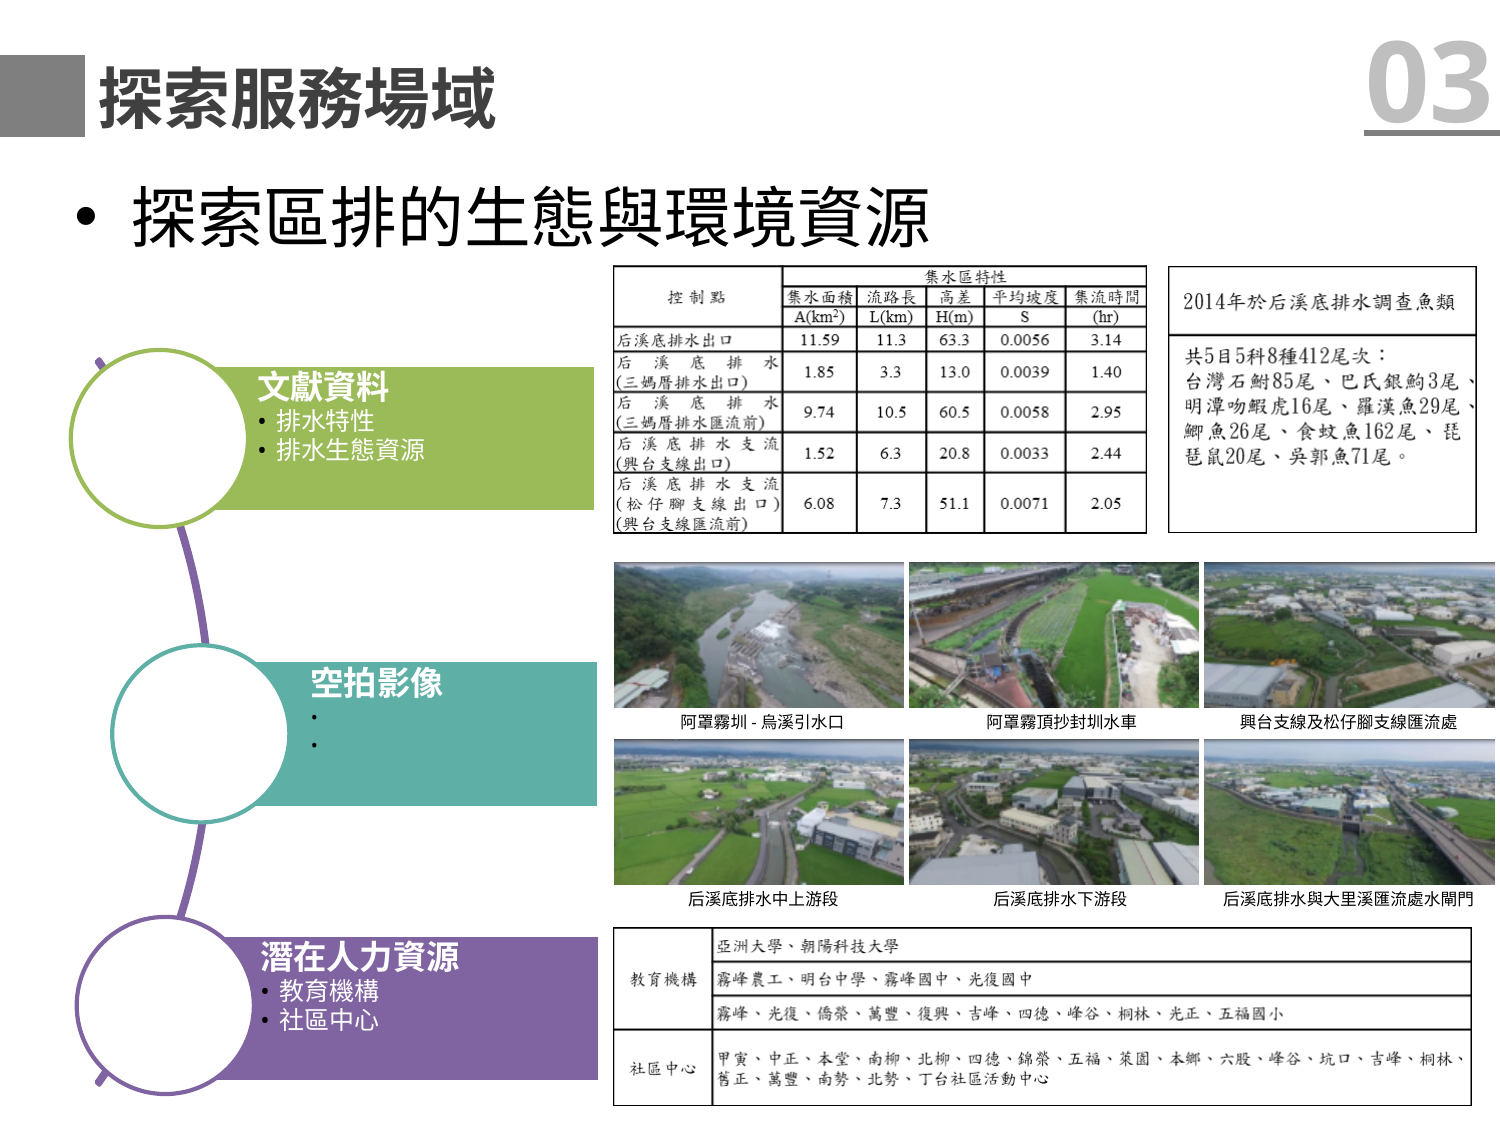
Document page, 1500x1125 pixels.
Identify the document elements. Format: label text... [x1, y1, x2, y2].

picture [614, 739, 904, 885]
text_box 后溪底排水與大里溪匯流處水閘門 [1208, 881, 1490, 917]
text_box 阿罩霧圳-烏溪引水口 [665, 704, 860, 739]
picture [909, 739, 1199, 885]
picture [1204, 562, 1495, 708]
picture [613, 262, 1147, 544]
picture [614, 562, 904, 708]
picture [1168, 266, 1477, 533]
picture [613, 927, 1472, 1106]
text_box 阿罩霧頂抄封圳水車 [972, 704, 1152, 739]
text_box 后溪底排水中上游段 [673, 881, 854, 917]
picture [1204, 739, 1495, 885]
text_box 潛在人力資源 教育機構 社區中心 [210, 934, 600, 1083]
text_box 文獻資料 排水特性 排水生態資源 [209, 364, 597, 513]
text_box [112, 645, 290, 823]
text_box [76, 916, 254, 1095]
list 探索區排的生態與環境資源 [59, 196, 1430, 1029]
text_box 后溪底排水下游段 [978, 881, 1143, 917]
text_box 空拍影像 [251, 660, 600, 808]
text_box [70, 349, 248, 528]
picture [909, 562, 1199, 708]
title 探索服務場域 [82, 49, 1426, 142]
text_box 興台支線及松仔腳支線匯流處 [1225, 704, 1473, 739]
